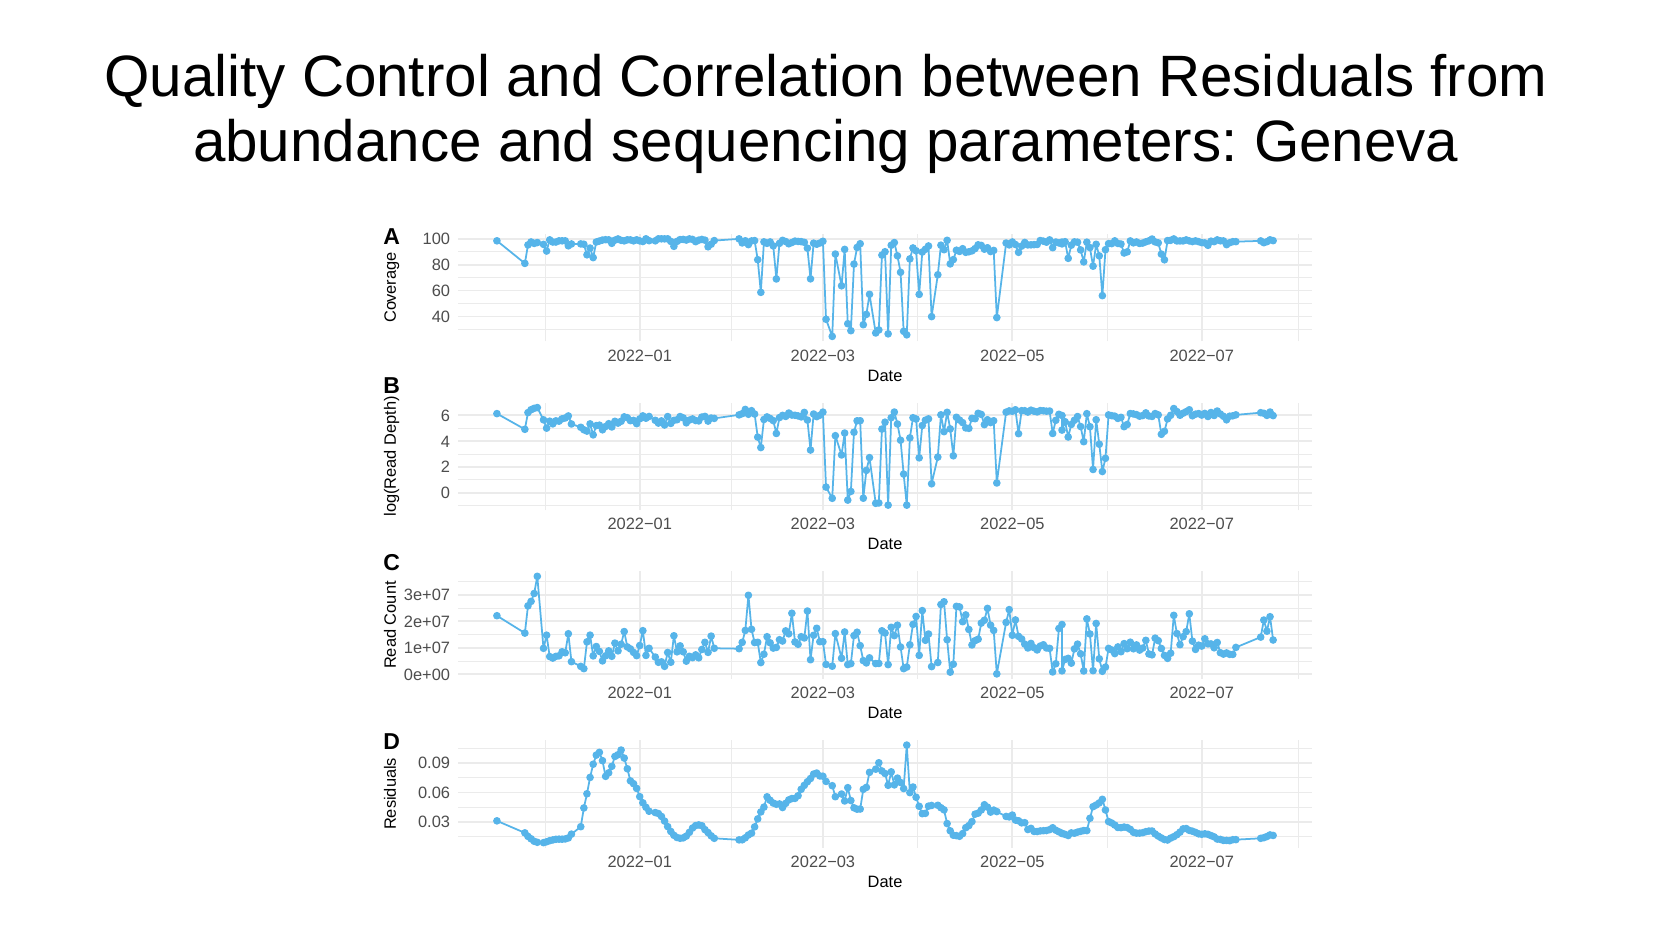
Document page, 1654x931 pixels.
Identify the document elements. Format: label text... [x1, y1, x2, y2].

picture [375, 225, 1321, 901]
title Quality Control and Correlation between Residuals from abundance and sequencing parameters: Geneva [82, 31, 1571, 187]
